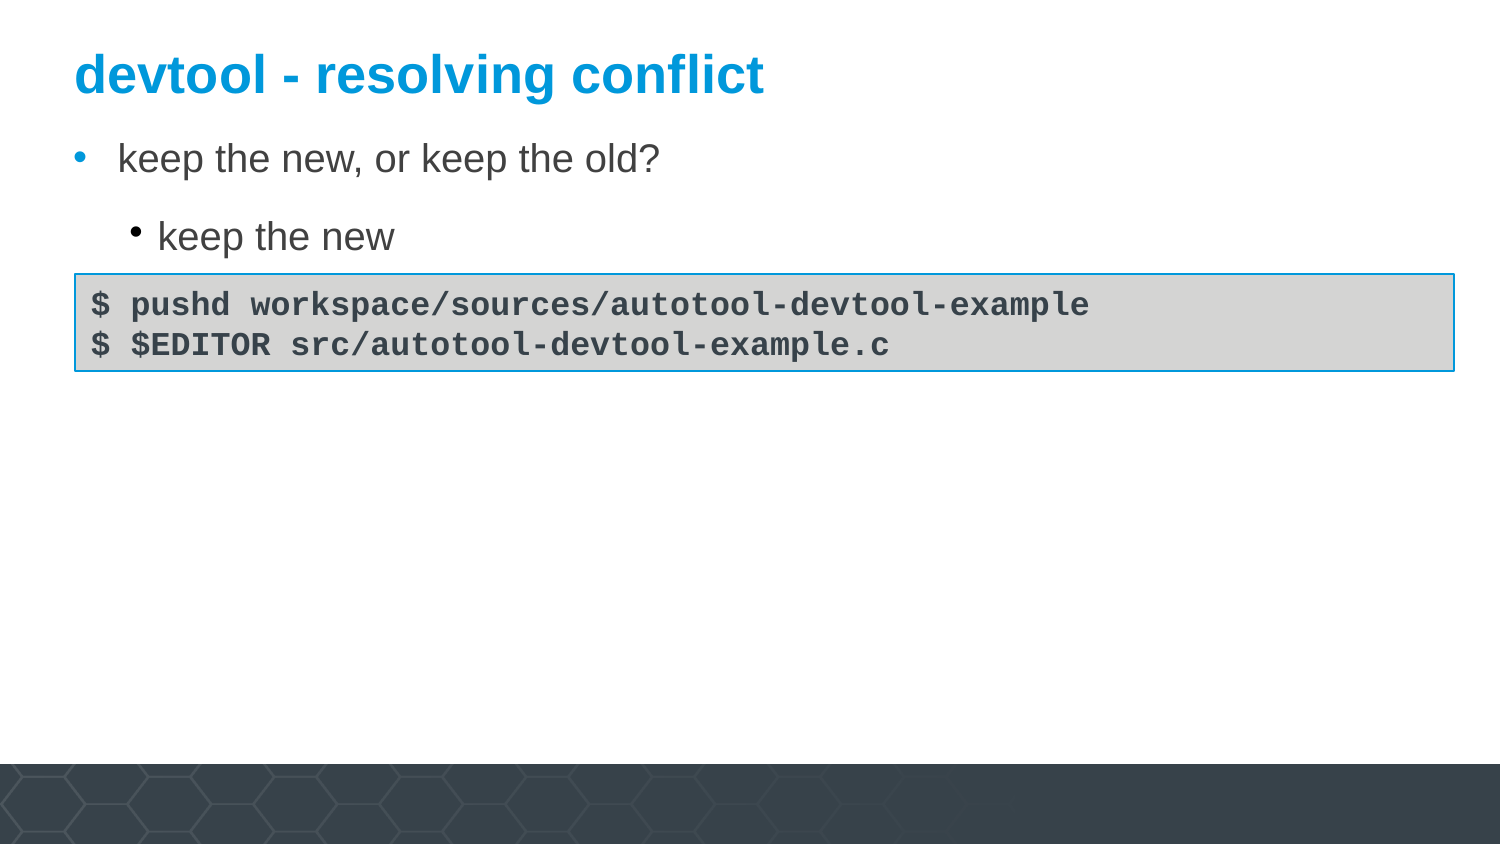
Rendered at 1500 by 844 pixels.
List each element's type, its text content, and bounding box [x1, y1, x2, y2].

text_box keep the new, or keep the old? keep the new [72, 132, 1422, 259]
picture [0, 0, 1500, 844]
text_box devtool - resolving conflict [74, 50, 1424, 159]
text_box $ pushd workspace/sources/autotool-devtool-example $ $EDITOR src/autotool-devtool-example.c [74, 274, 1455, 371]
